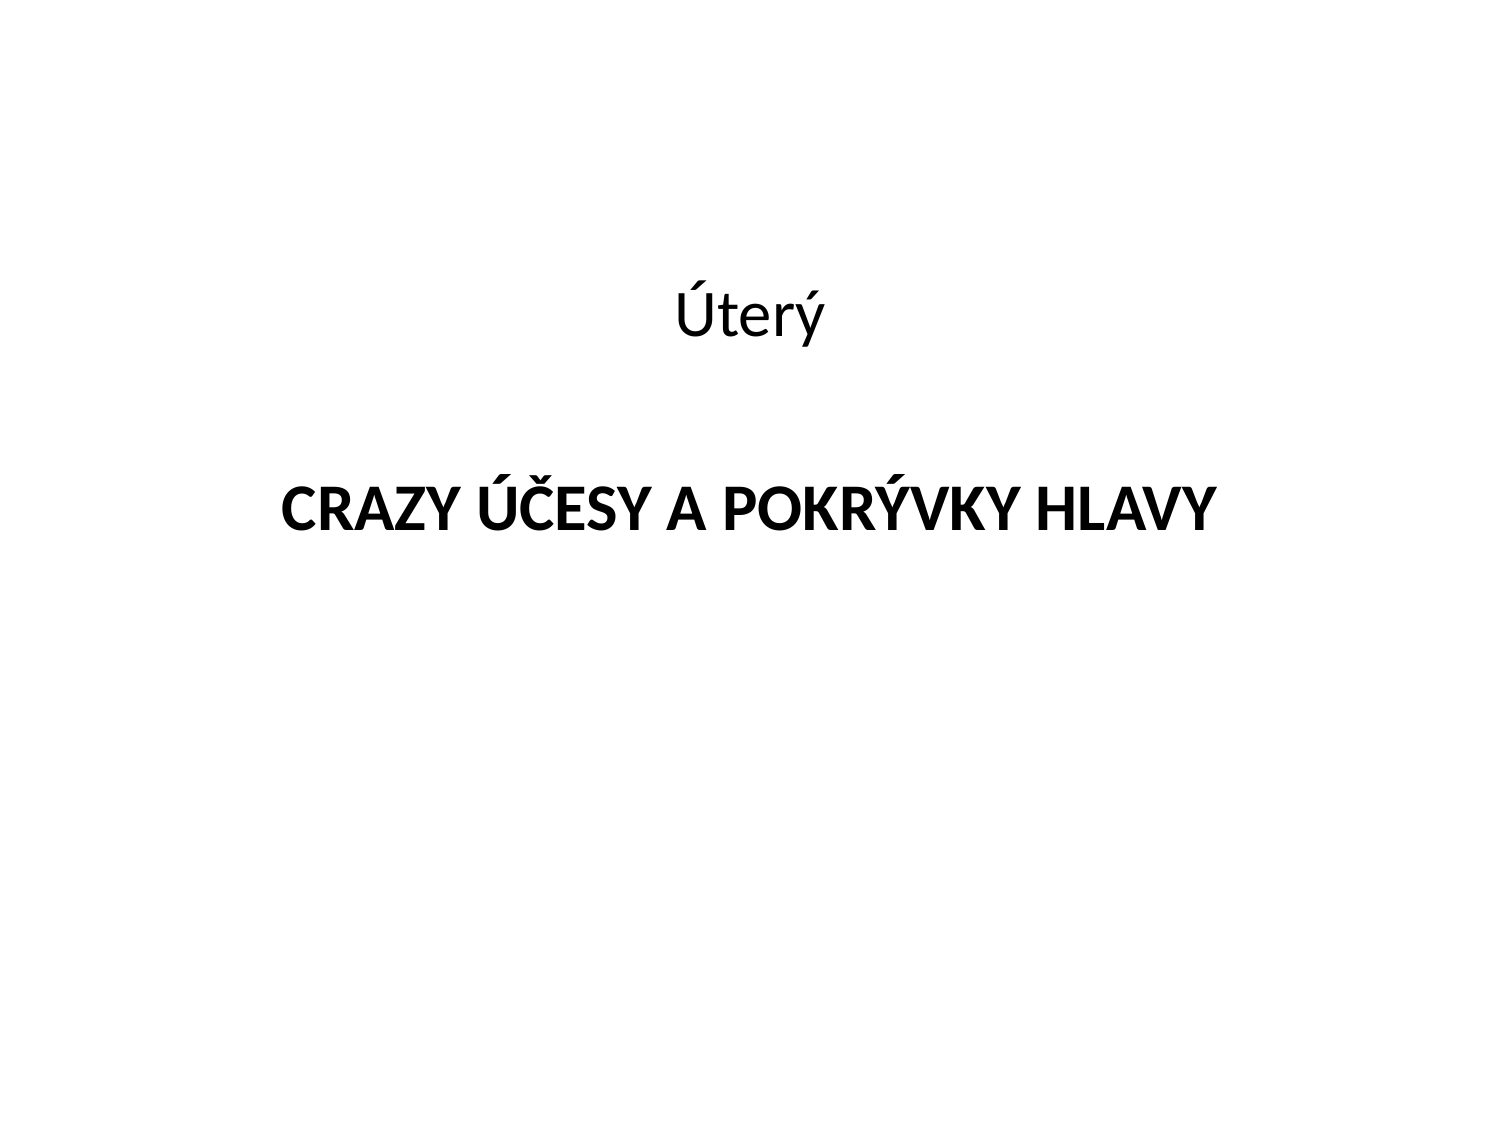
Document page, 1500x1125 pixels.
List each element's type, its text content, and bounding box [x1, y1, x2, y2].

list Úterý CRAZY ÚČESY A POKRÝVKY HLAVY [75, 262, 1426, 1005]
